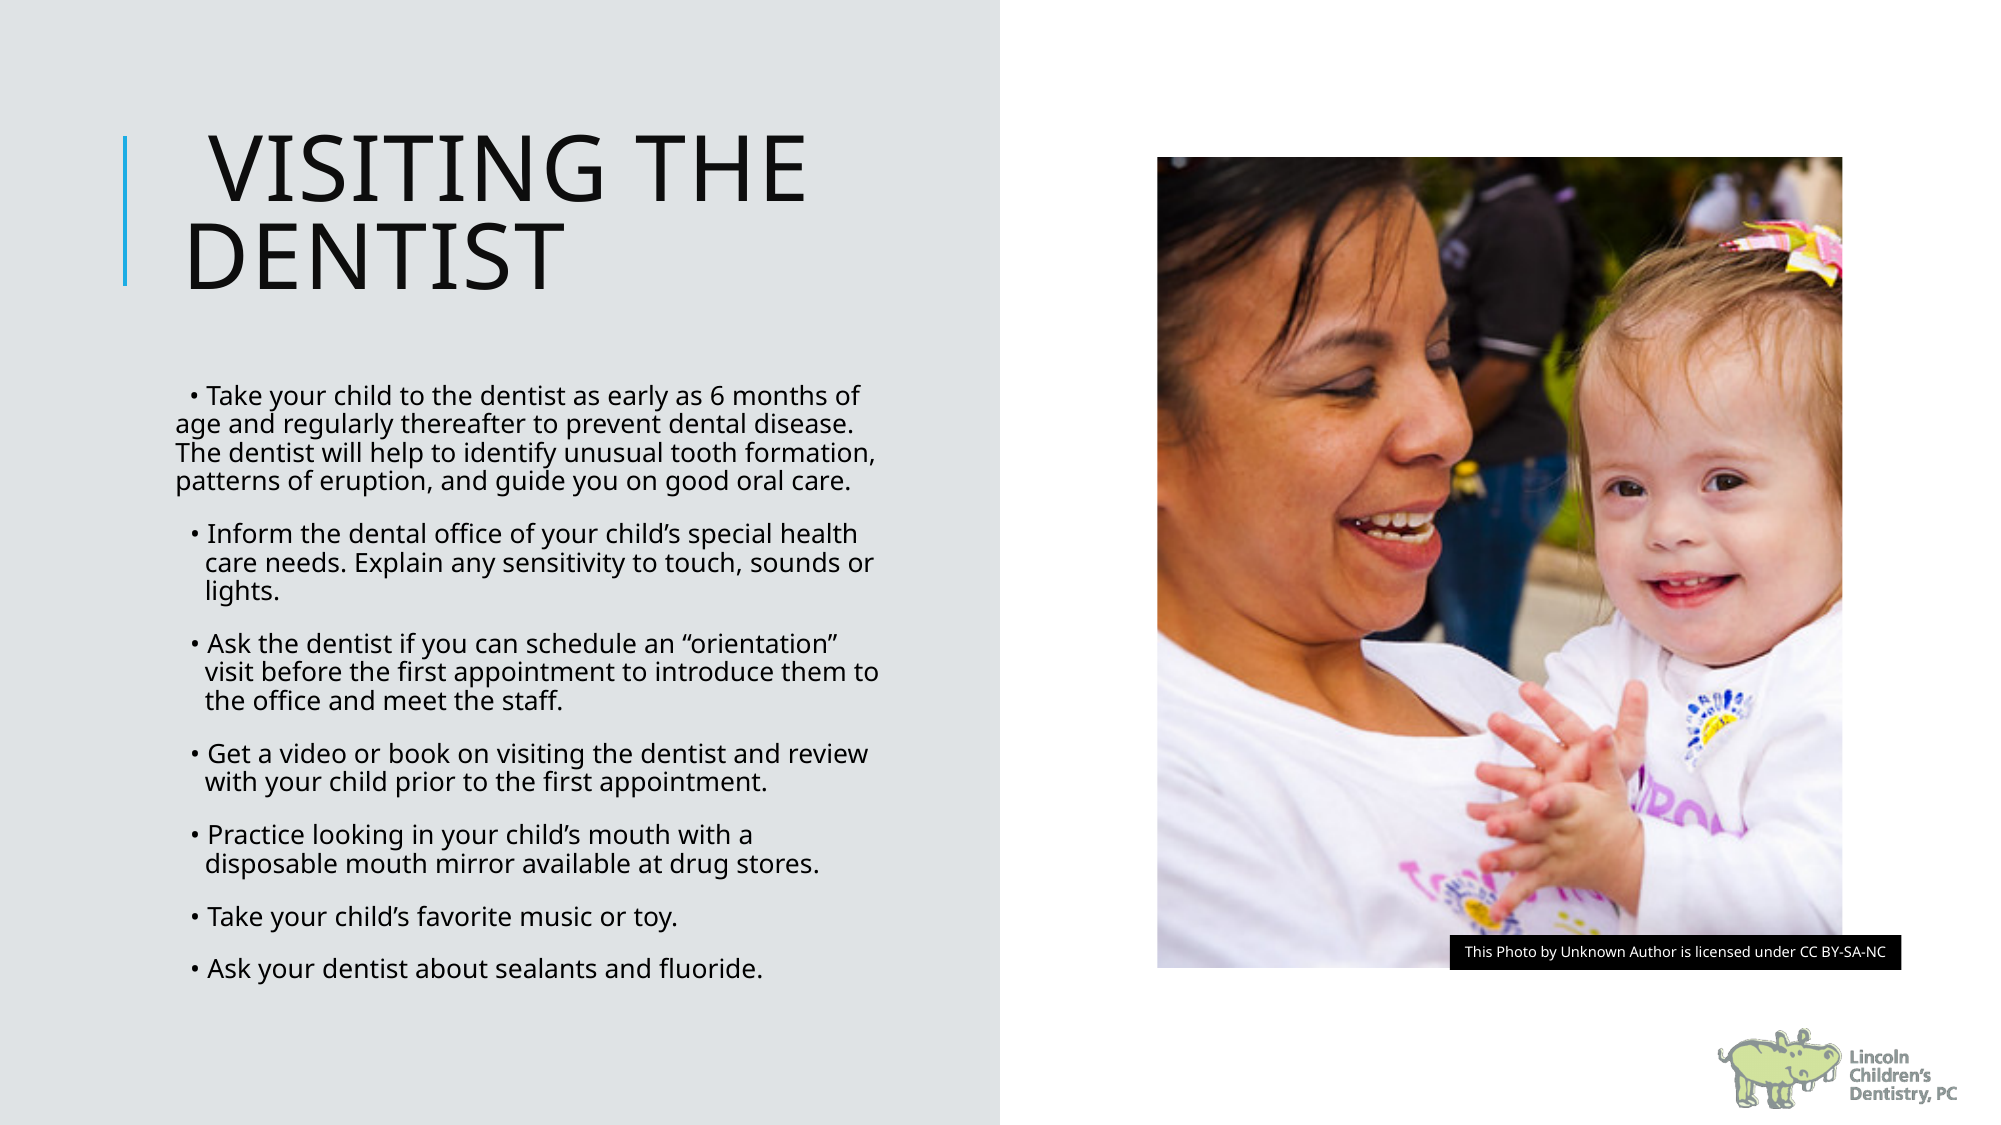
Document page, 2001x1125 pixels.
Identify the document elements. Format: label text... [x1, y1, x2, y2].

picture [1717, 1028, 1957, 1109]
picture [1157, 157, 1843, 969]
list • Take your child to the dentist as early as 6 months of age and regularly thereafter to prevent dental disease. The dentist will help to identify unusual tooth formation, patterns of eruption, and guide you on good oral care. • Inform the dental office of your child’s special health care needs. Explain any sensitivity to touch, sounds or lights. • Ask the dentist if you can schedule an “orientation” visit before the first appointment to introduce them to the office and meet the staff. • Get a video or book on visiting the dentist and review with your child prior to the first appointment. • Practice looking in your child’s mouth with a disposable mouth mirror available at drug stores. • Take your child’s favorite music or toy. • Ask your dentist about sealants and fluoride. [168, 375, 889, 1021]
title visiting the dentist [168, 75, 889, 363]
text_box This Photo by Unknown Author is licensed under CC BY-SA-NC [1449, 935, 1843, 969]
text_box [0, 0, 1000, 1125]
